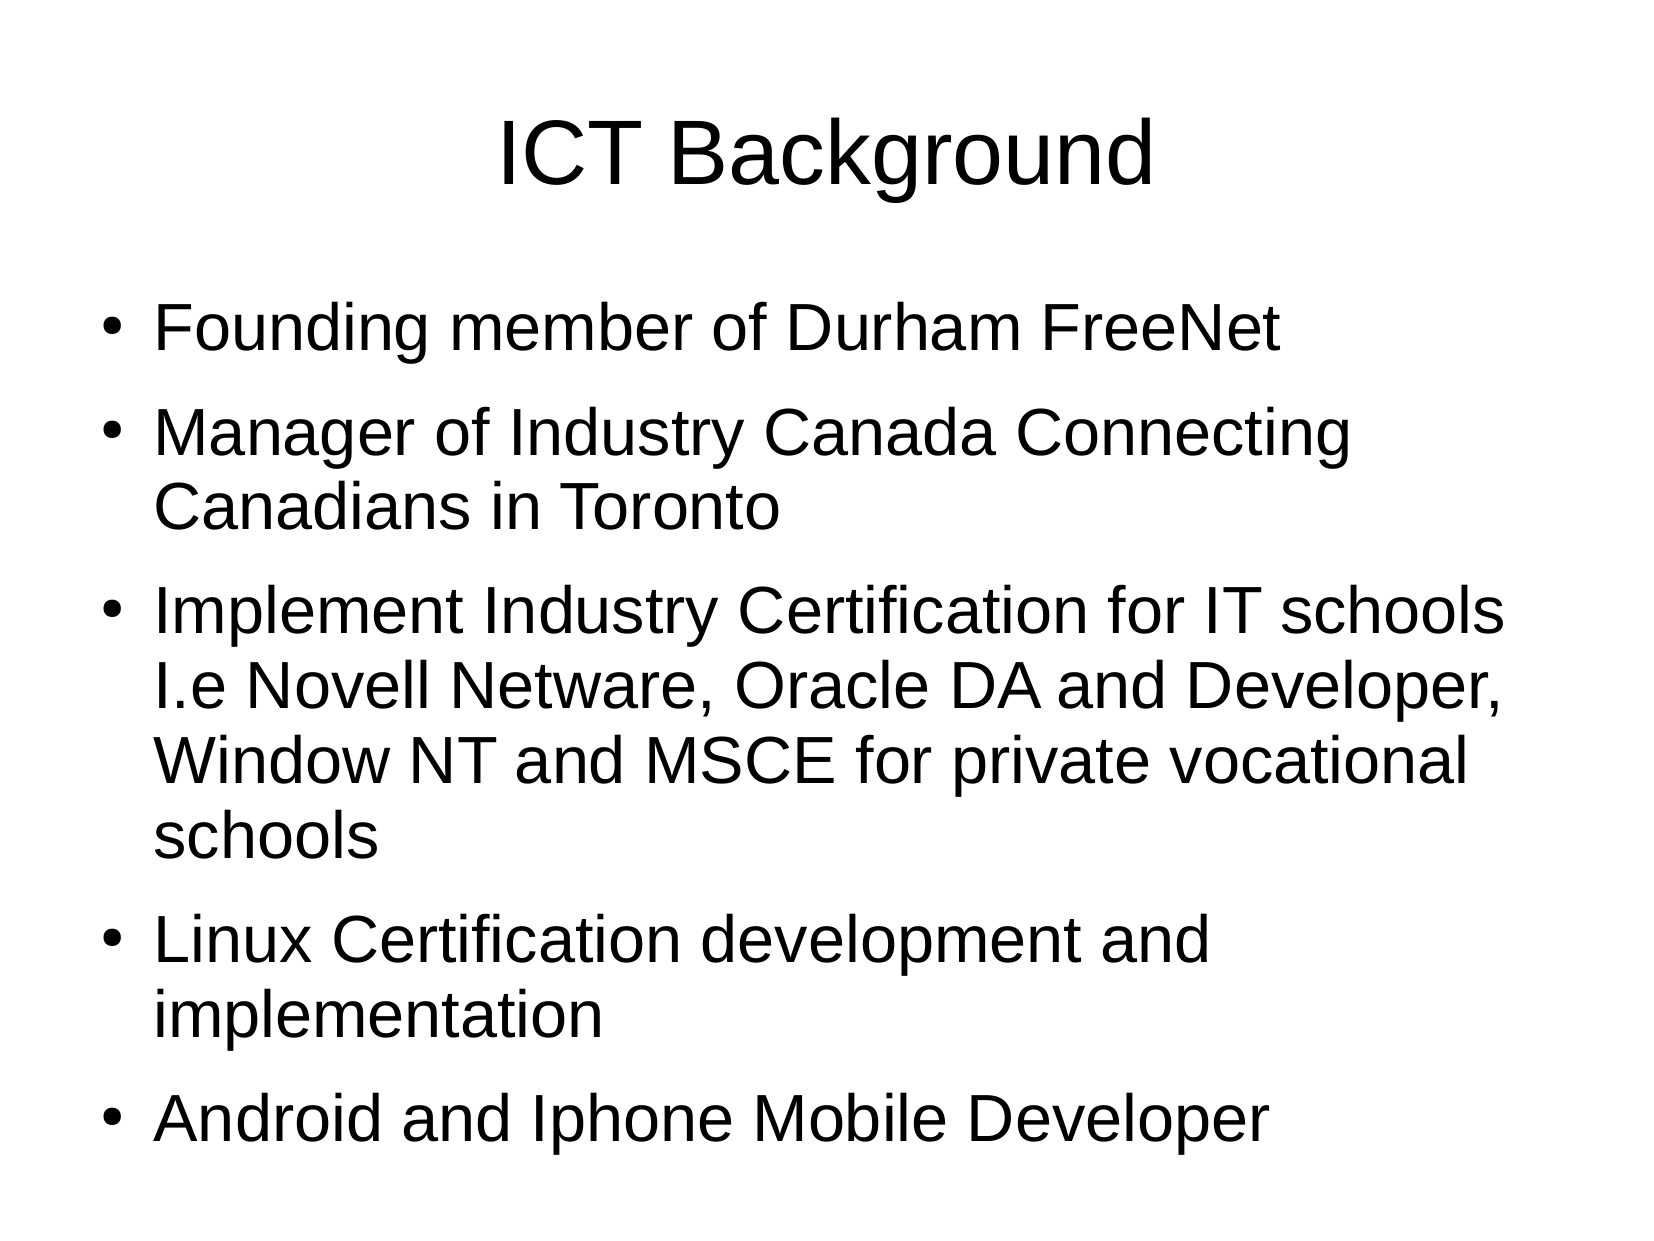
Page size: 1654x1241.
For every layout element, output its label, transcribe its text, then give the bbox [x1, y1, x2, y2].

list Founding member of Durham FreeNet Manager of Industry Canada Connecting Canadians in Toronto Implement Industry Certification for IT schools I.e Novell Netware, Oracle DA and Developer, Window NT and MSCE for private vocational schools Linux Certification development and implementation Android and Iphone Mobile Developer [82, 290, 1571, 1156]
title ICT Background [82, 49, 1571, 257]
